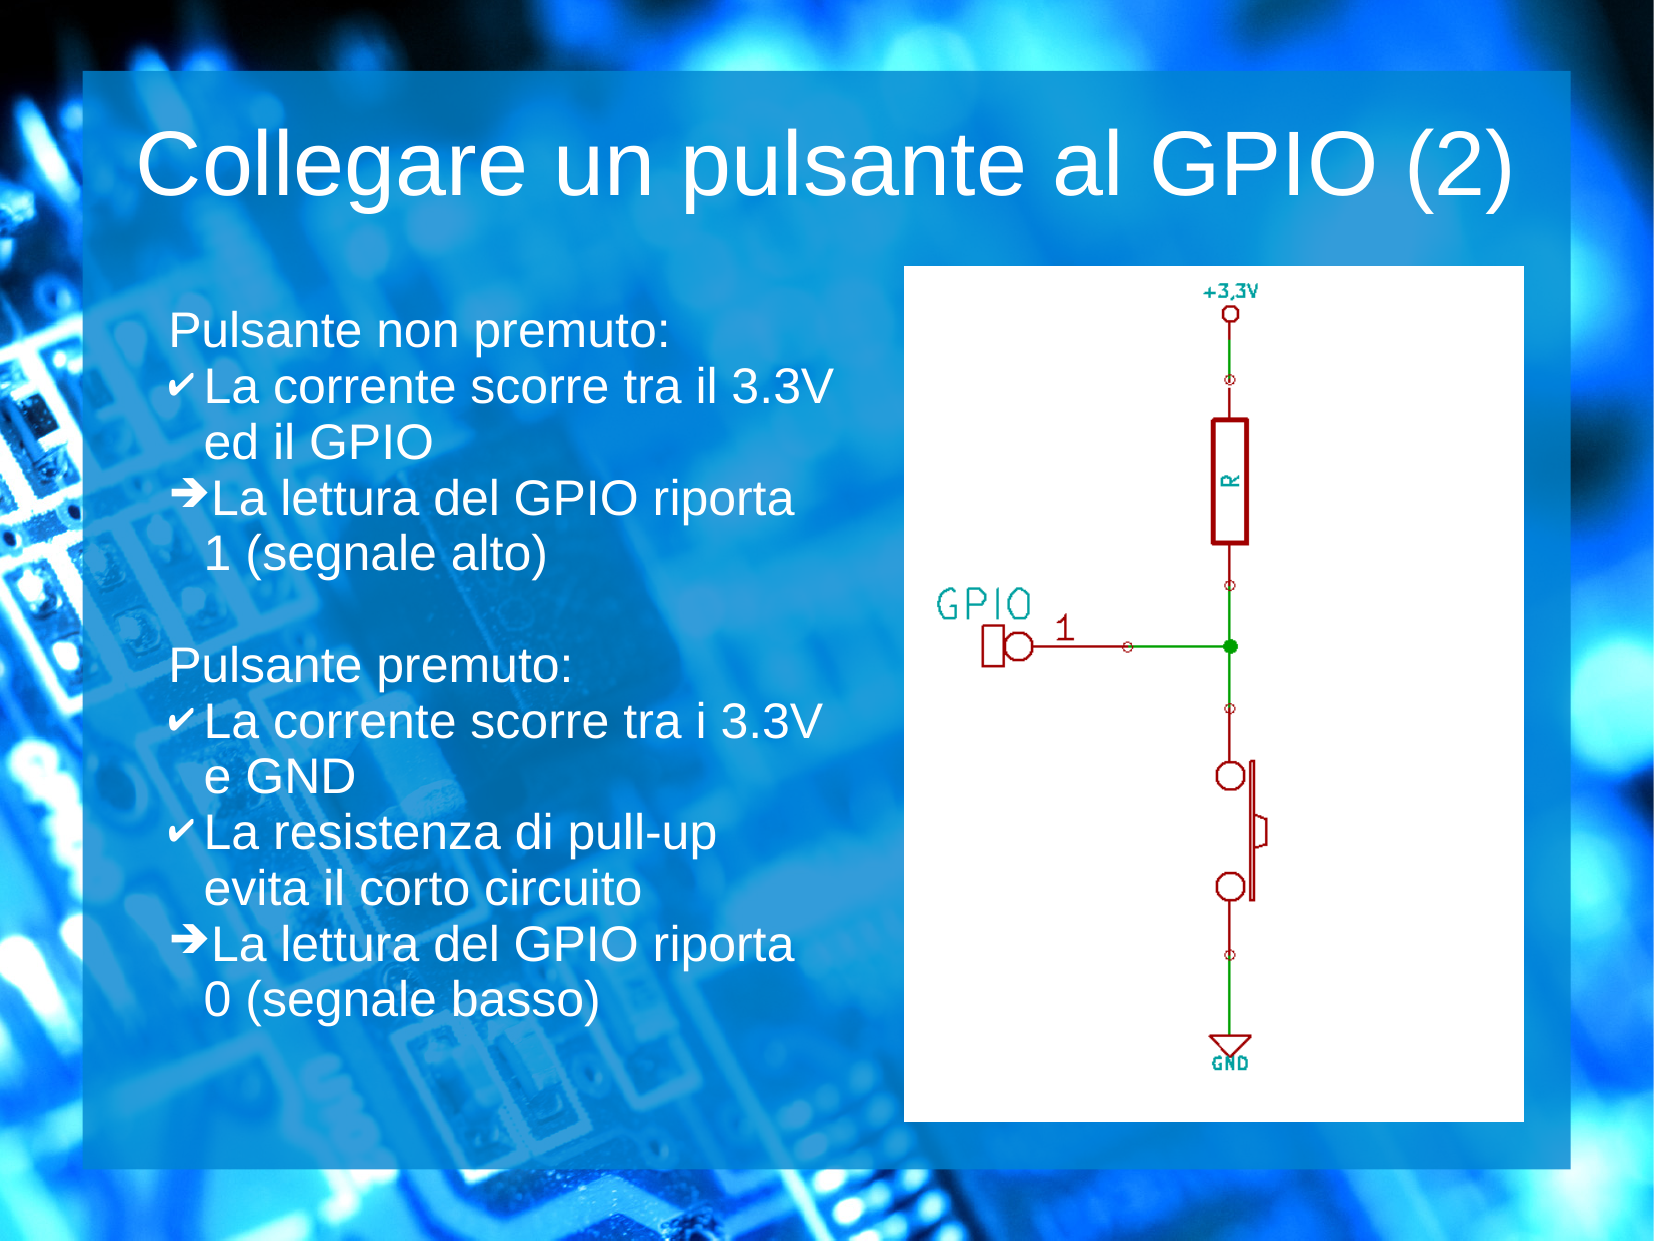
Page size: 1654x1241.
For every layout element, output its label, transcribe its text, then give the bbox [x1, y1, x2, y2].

picture [0, 0, 1654, 1241]
title Collegare un pulsante al GPIO (2) [82, 70, 1571, 257]
text_box [82, 257, 1571, 1170]
text_box Pulsante non premuto: La corrente scorre tra il 3.3V ed il GPIO La lettura del GPIO riporta 1 (segnale alto) Pulsante premuto: La corrente scorre tra i 3.3V e GND La resistenza di pull-up evita il corto circuito La lettura del GPIO riporta 0 (segnale basso) [153, 295, 851, 1042]
